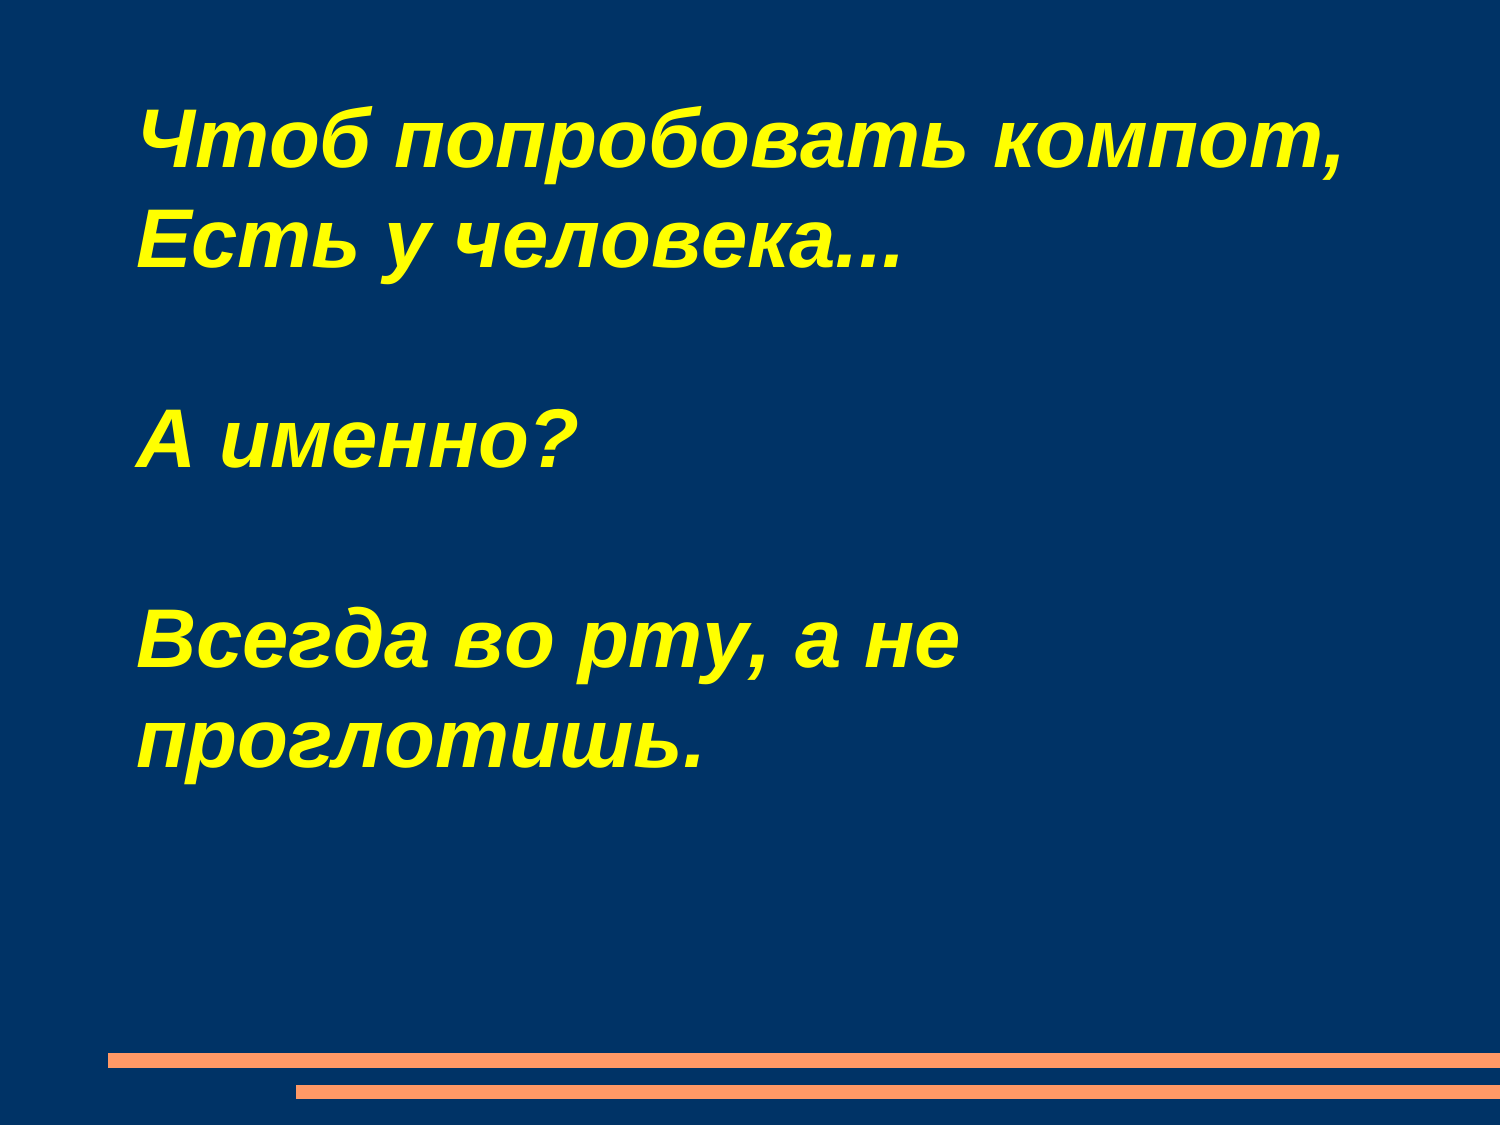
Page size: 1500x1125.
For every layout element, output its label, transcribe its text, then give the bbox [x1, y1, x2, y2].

title Чтоб попробовать компот, Есть у человека... А именно? Всегда во рту, а не проглотишь. [136, 84, 1418, 736]
